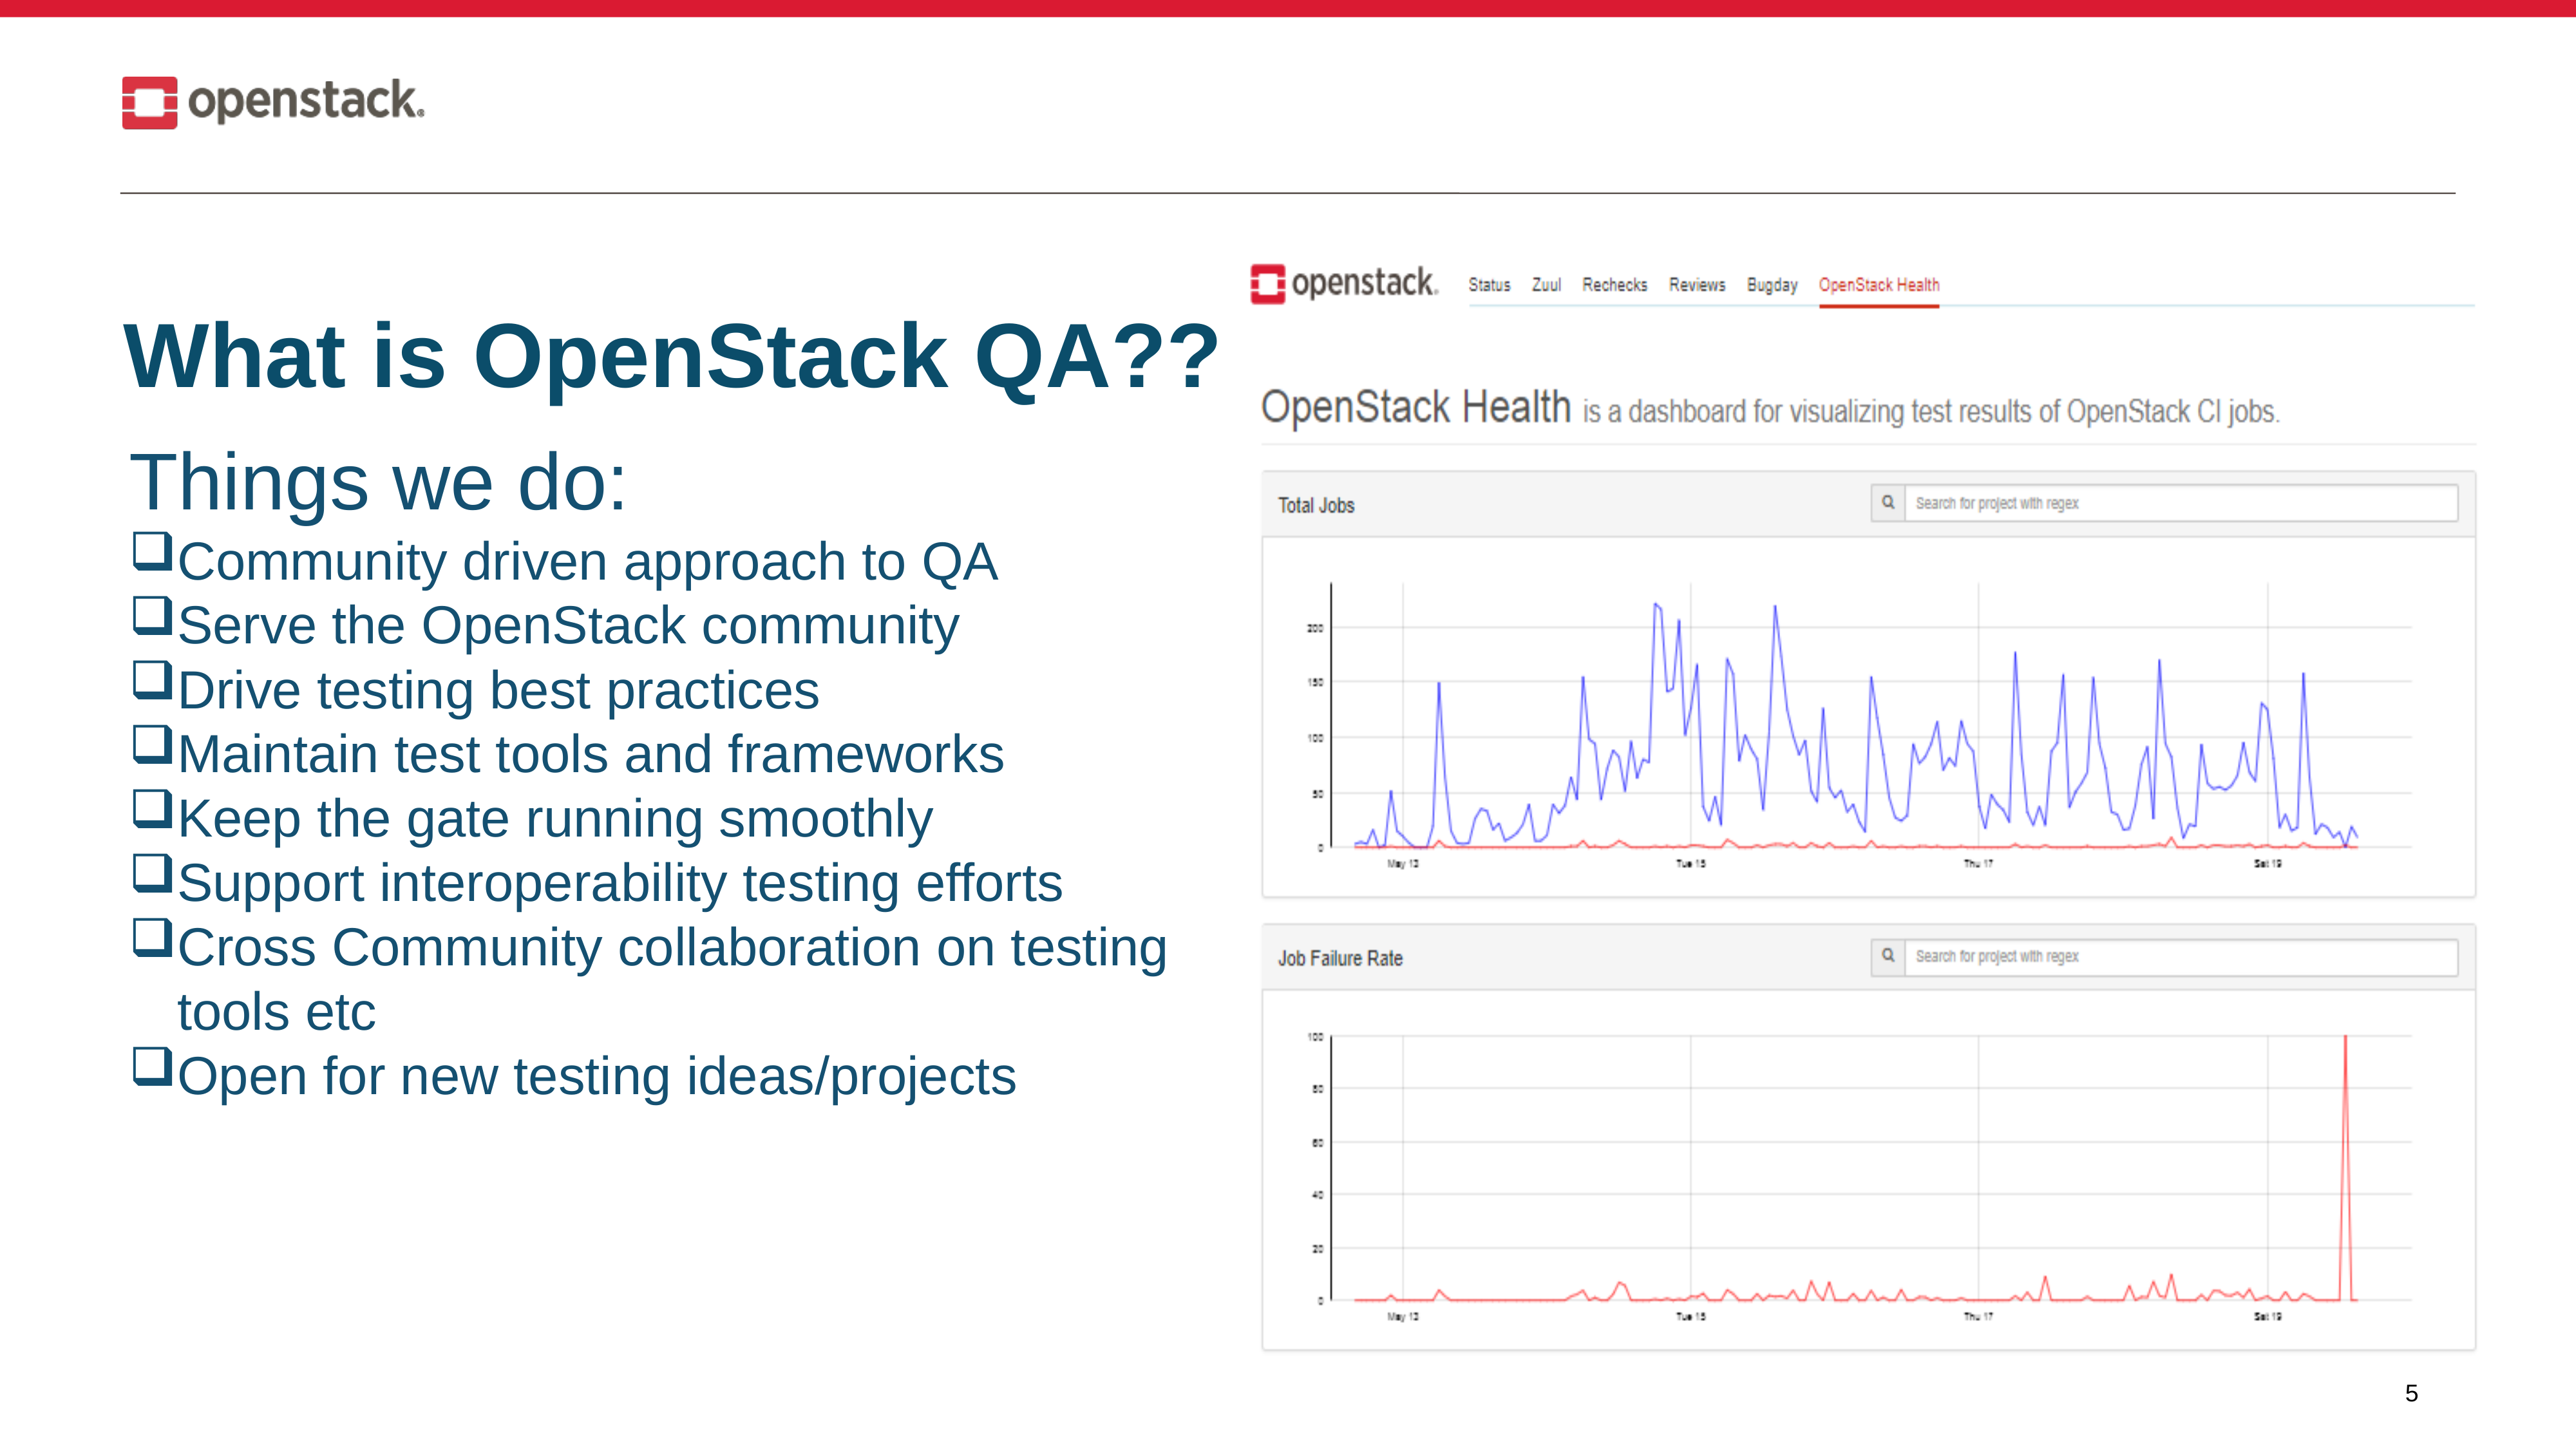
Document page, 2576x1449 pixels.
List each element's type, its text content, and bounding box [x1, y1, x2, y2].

picture [1246, 255, 2509, 1363]
picture [122, 77, 426, 131]
text_box Things we do: Community driven approach to QA Serve the OpenStack community Drive testing best practices Maintain test tools and frameworks Keep the gate running smoothly Support interoperability testing efforts Cross Community collaboration on testing tools etc Open for new testing ideas/projects [123, 424, 1204, 1332]
text_box What is OpenStack QA?? [118, 224, 2152, 411]
